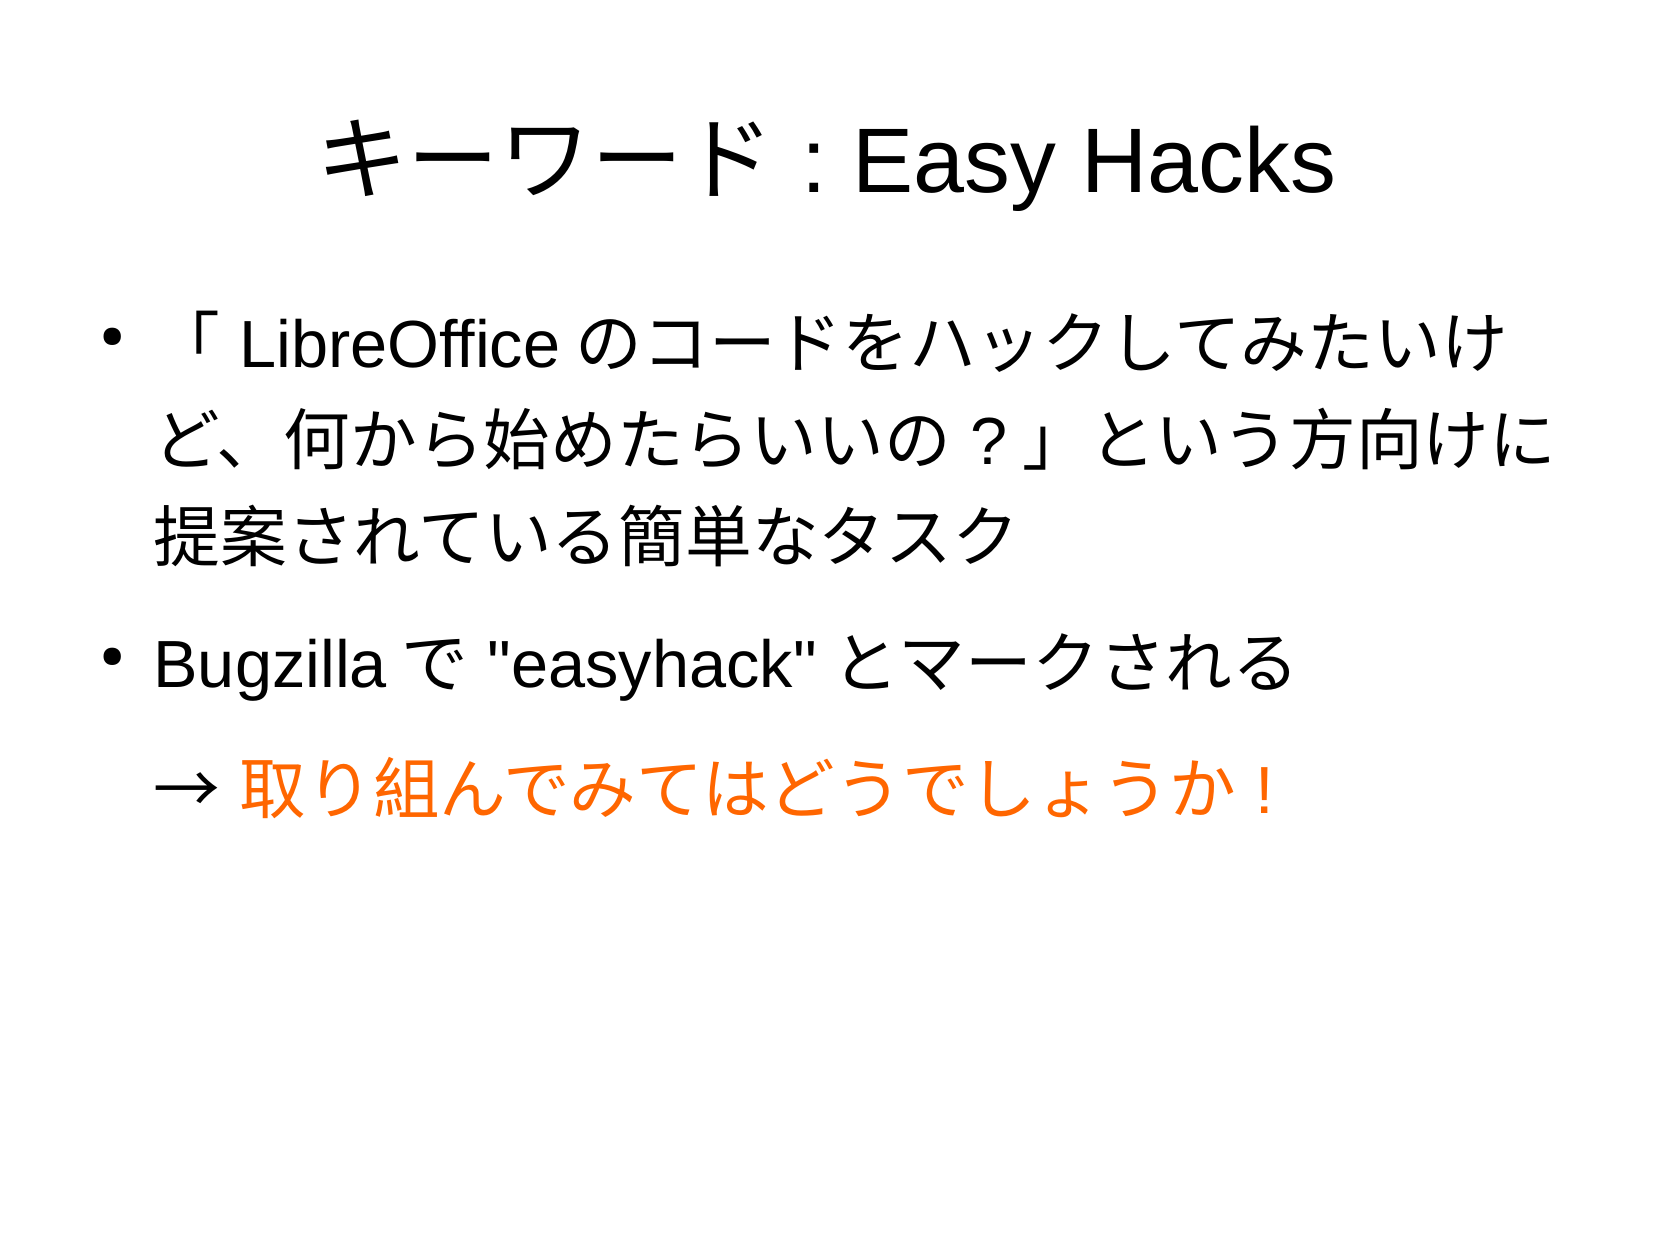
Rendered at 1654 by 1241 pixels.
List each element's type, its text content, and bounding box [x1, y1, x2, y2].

title キーワード: Easy Hacks [82, 49, 1571, 257]
list 「LibreOfficeのコードをハックしてみたいけど、何から始めたらいいの?」という方向けに提案されている簡単なタスク Bugzillaで"easyhack"とマークされる →取り組んでみてはどうでしょうか! [82, 290, 1571, 1010]
